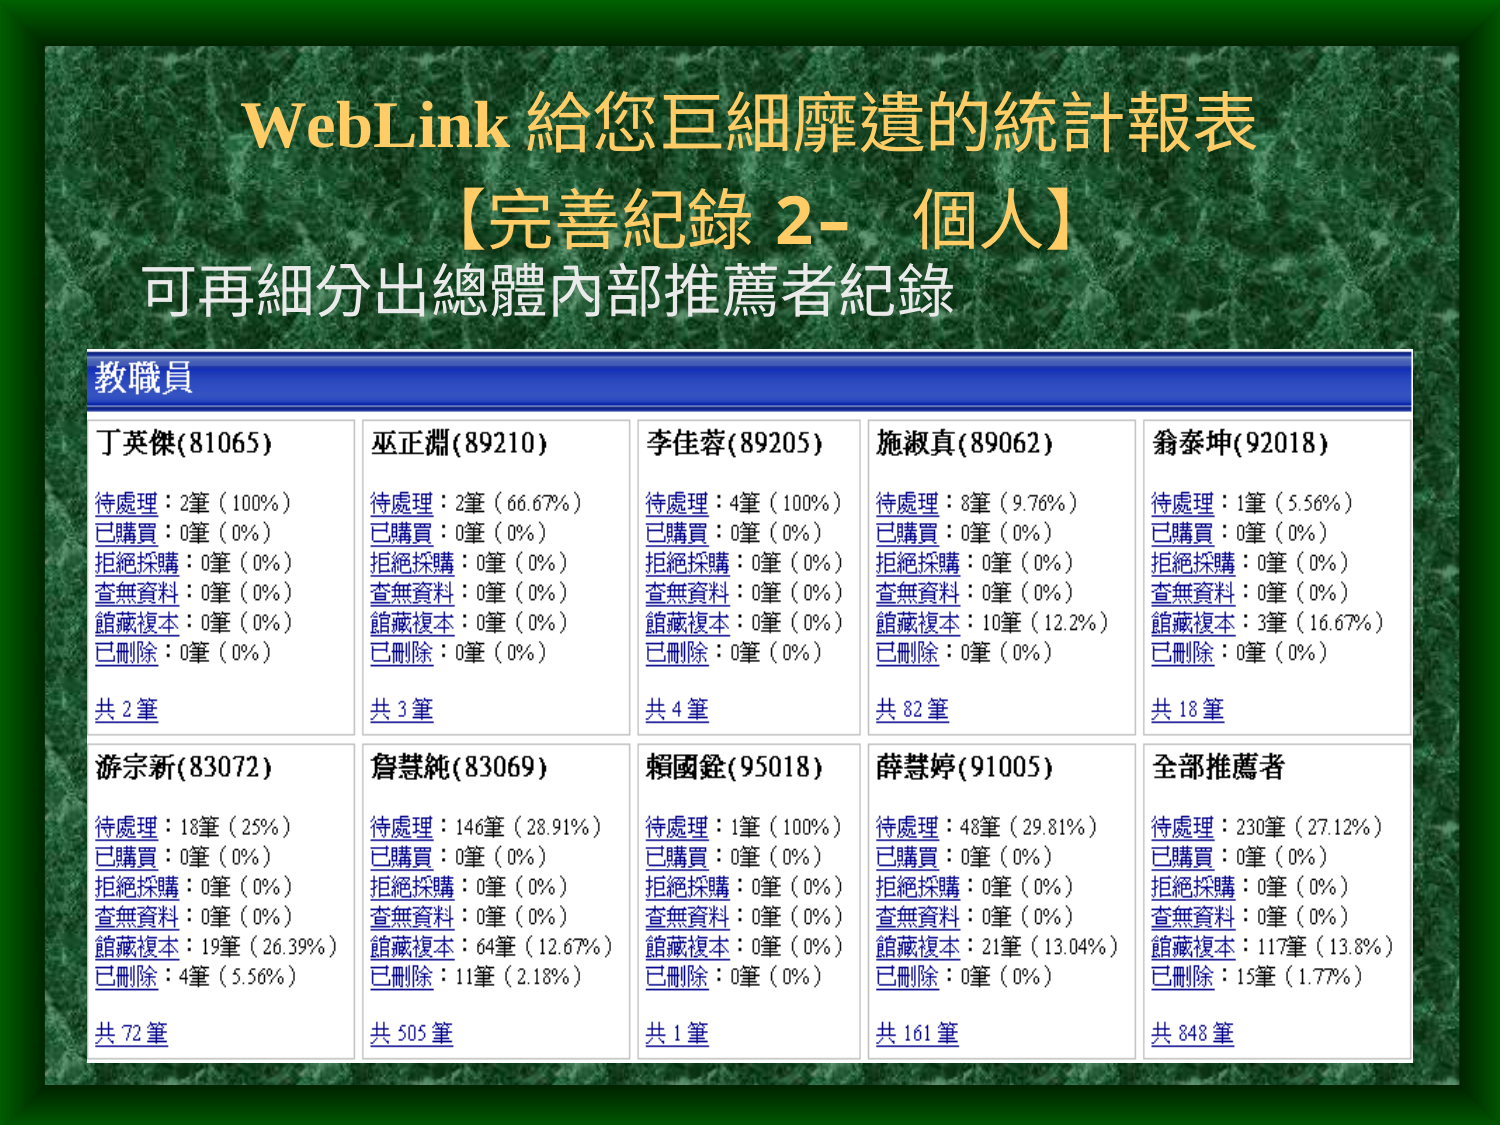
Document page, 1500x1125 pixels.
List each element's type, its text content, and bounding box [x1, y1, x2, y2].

picture [44, 46, 1460, 1085]
chart [87, 350, 1413, 1063]
list 可再細分出總體內部推薦者紀錄 [125, 237, 1276, 329]
title WebLink給您巨細靡遺的統計報表 【完善紀錄2– 個人】 [112, 79, 1388, 255]
